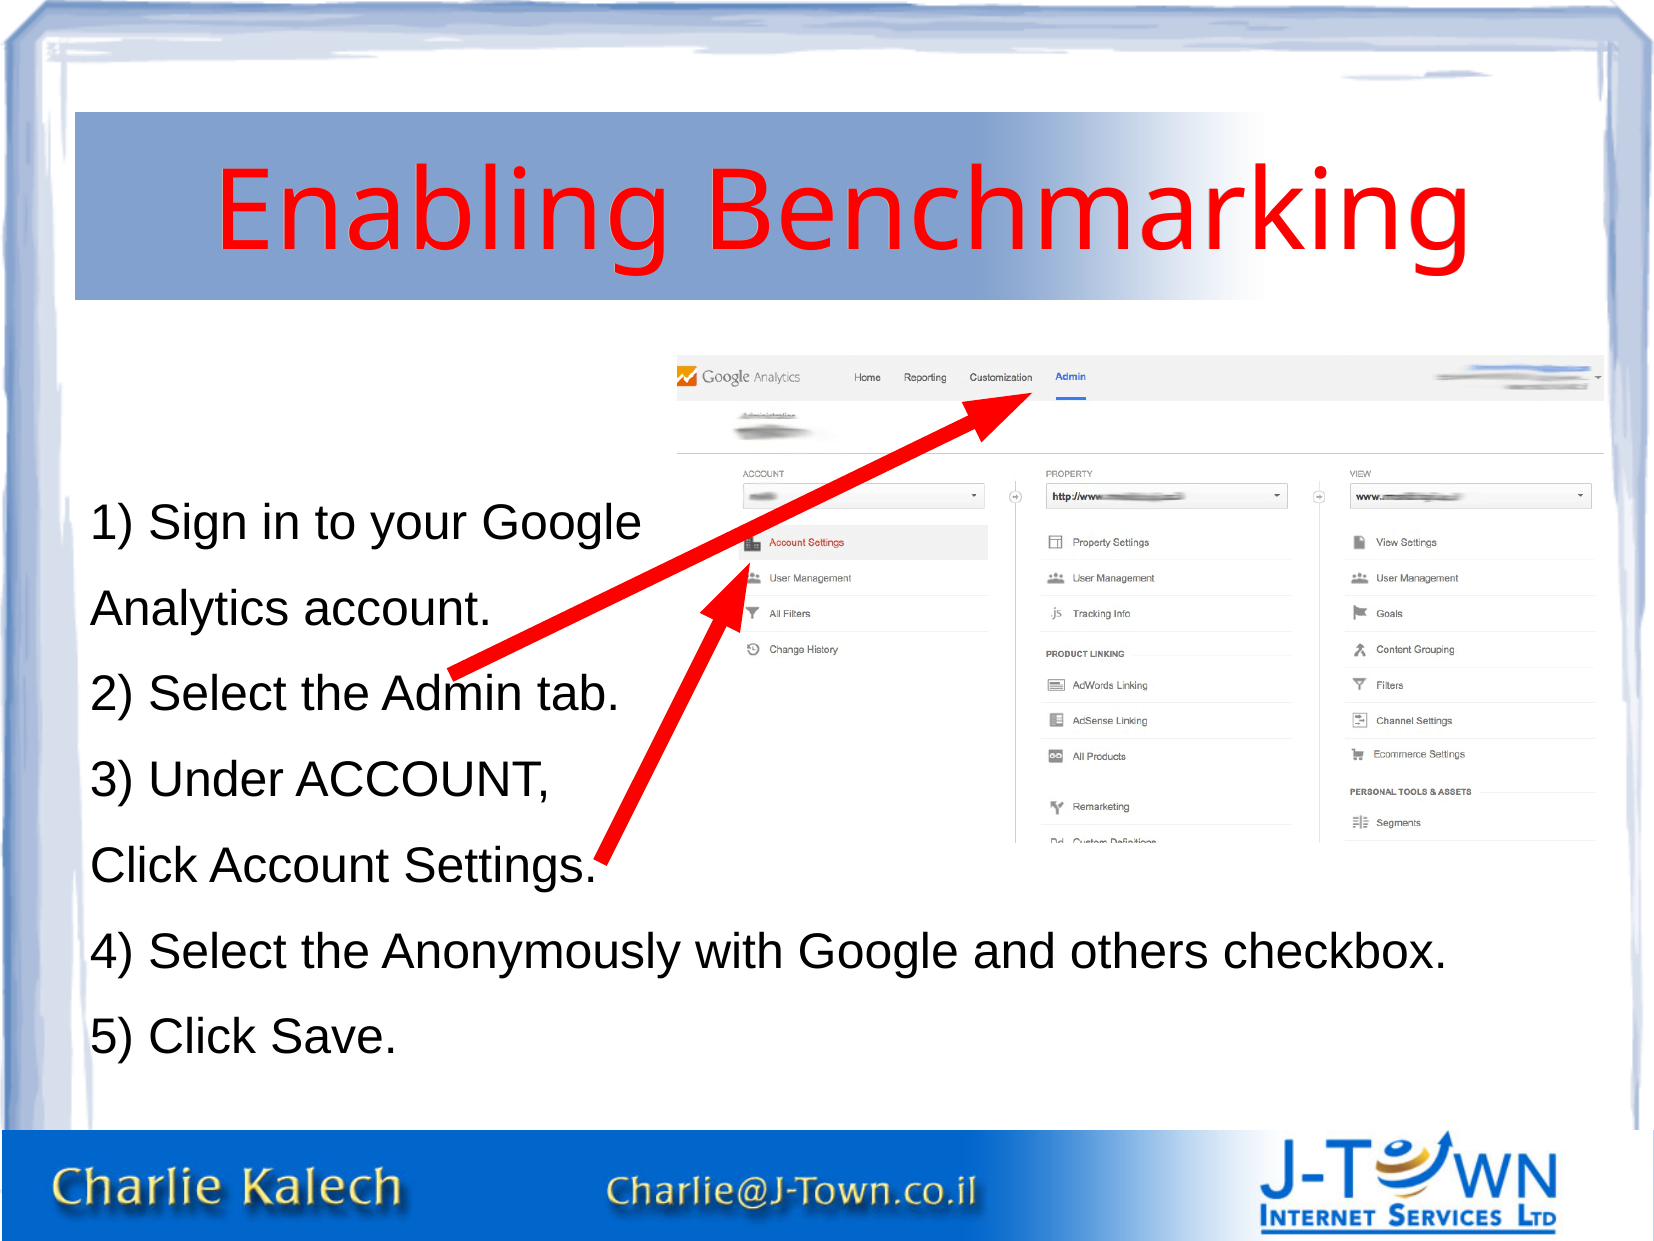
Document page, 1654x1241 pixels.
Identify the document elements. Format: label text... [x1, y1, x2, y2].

text_box 1) Sign in to your Google Analytics account. 2) Select the Admin tab. 3) Under ACCOUNT, Click Account Settings. 4) Select the Anonymously with Google and others checkbox. 5) Click Save. [75, 315, 1613, 1088]
picture [0, 0, 1654, 1241]
